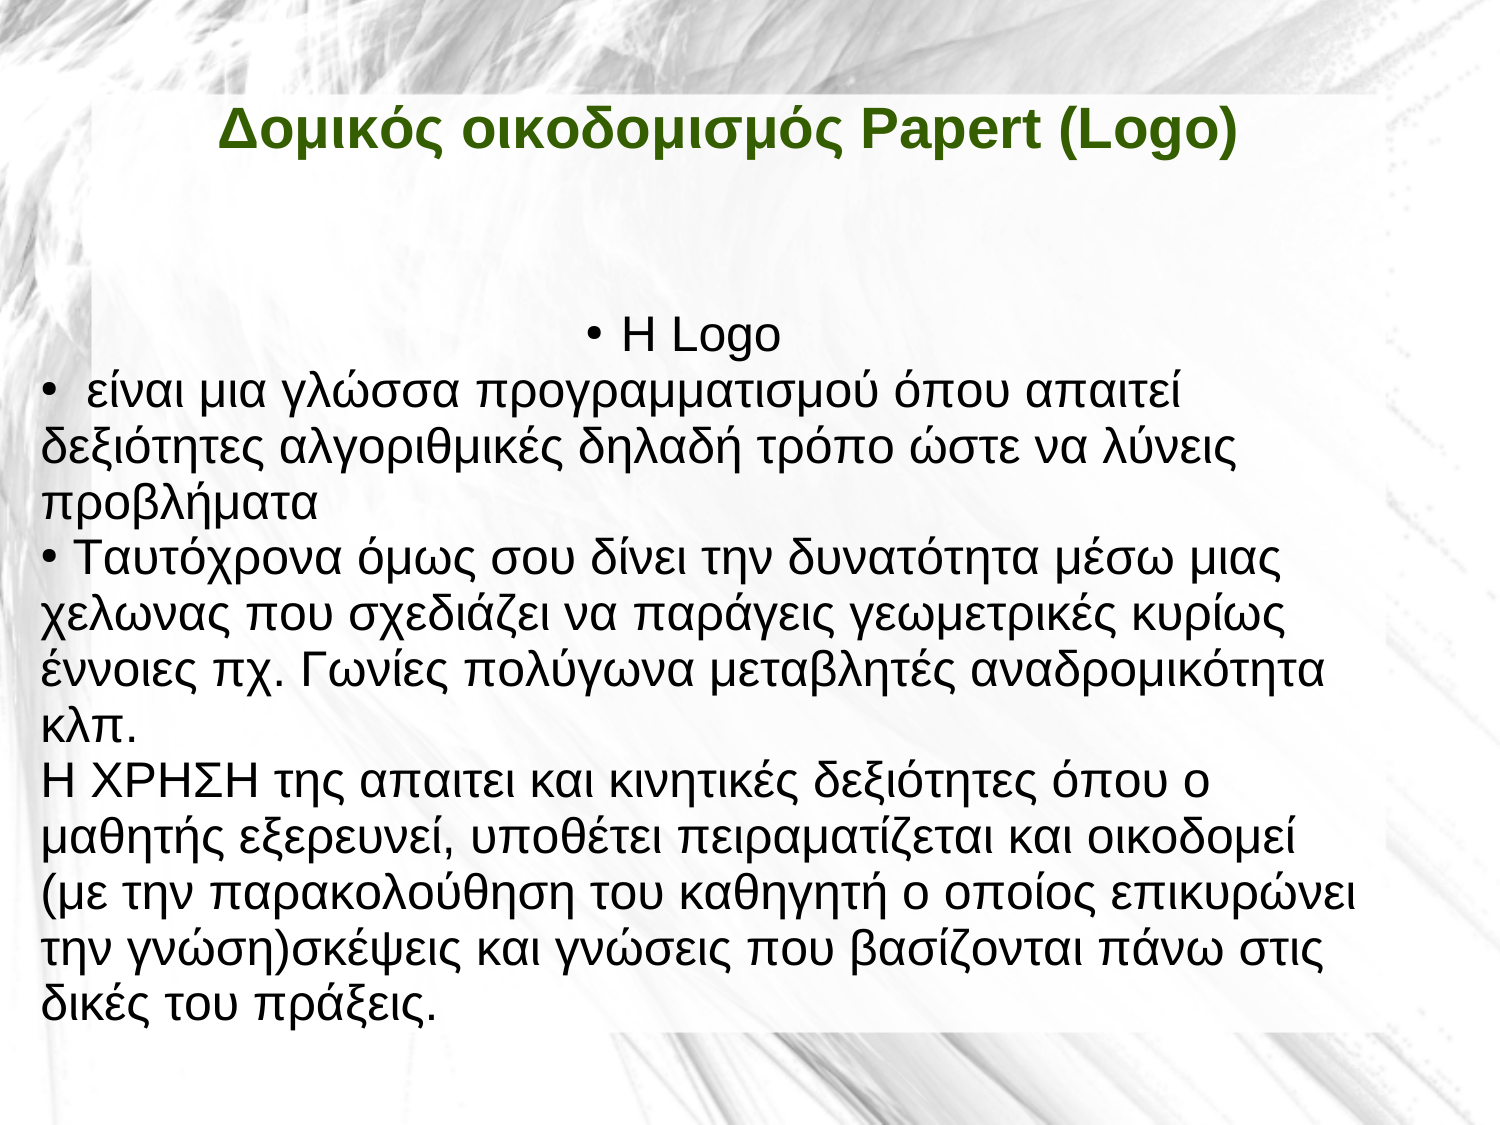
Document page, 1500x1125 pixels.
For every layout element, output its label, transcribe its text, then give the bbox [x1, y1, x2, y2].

picture [0, 0, 1500, 1125]
subtitle Η Logo είναι μια γλώσσα προγραμματισμού όπου απαιτεί δεξιότητες αλγοριθμικές δηλαδή τρόπο ώστε να λύνεις προβλήματα Ταυτόχρονα όμως σου δίνει την δυνατότητα μέσω μιας χελωνας που σχεδιάζει να παράγεις γεωμετρικές κυρίως έννοιες πχ. Γωνίες πολύγωνα μεταβλητές αναδρομικότητα κλπ. Η ΧΡΗΣΗ της απαιτει και κινητικές δεξιότητες όπου ο μαθητής εξερευνεί, υποθέτει πειραματίζεται και οικοδομεί (με την παρακολούθηση του καθηγητή ο οποίος επικυρώνει την γνώση)σκέψεις και γνώσεις που βασίζονται πάνω στις δικές του πράξεις. [40, 250, 1359, 1125]
title Δομικός οικοδομισμός Papert (Logo) [99, 59, 1359, 197]
